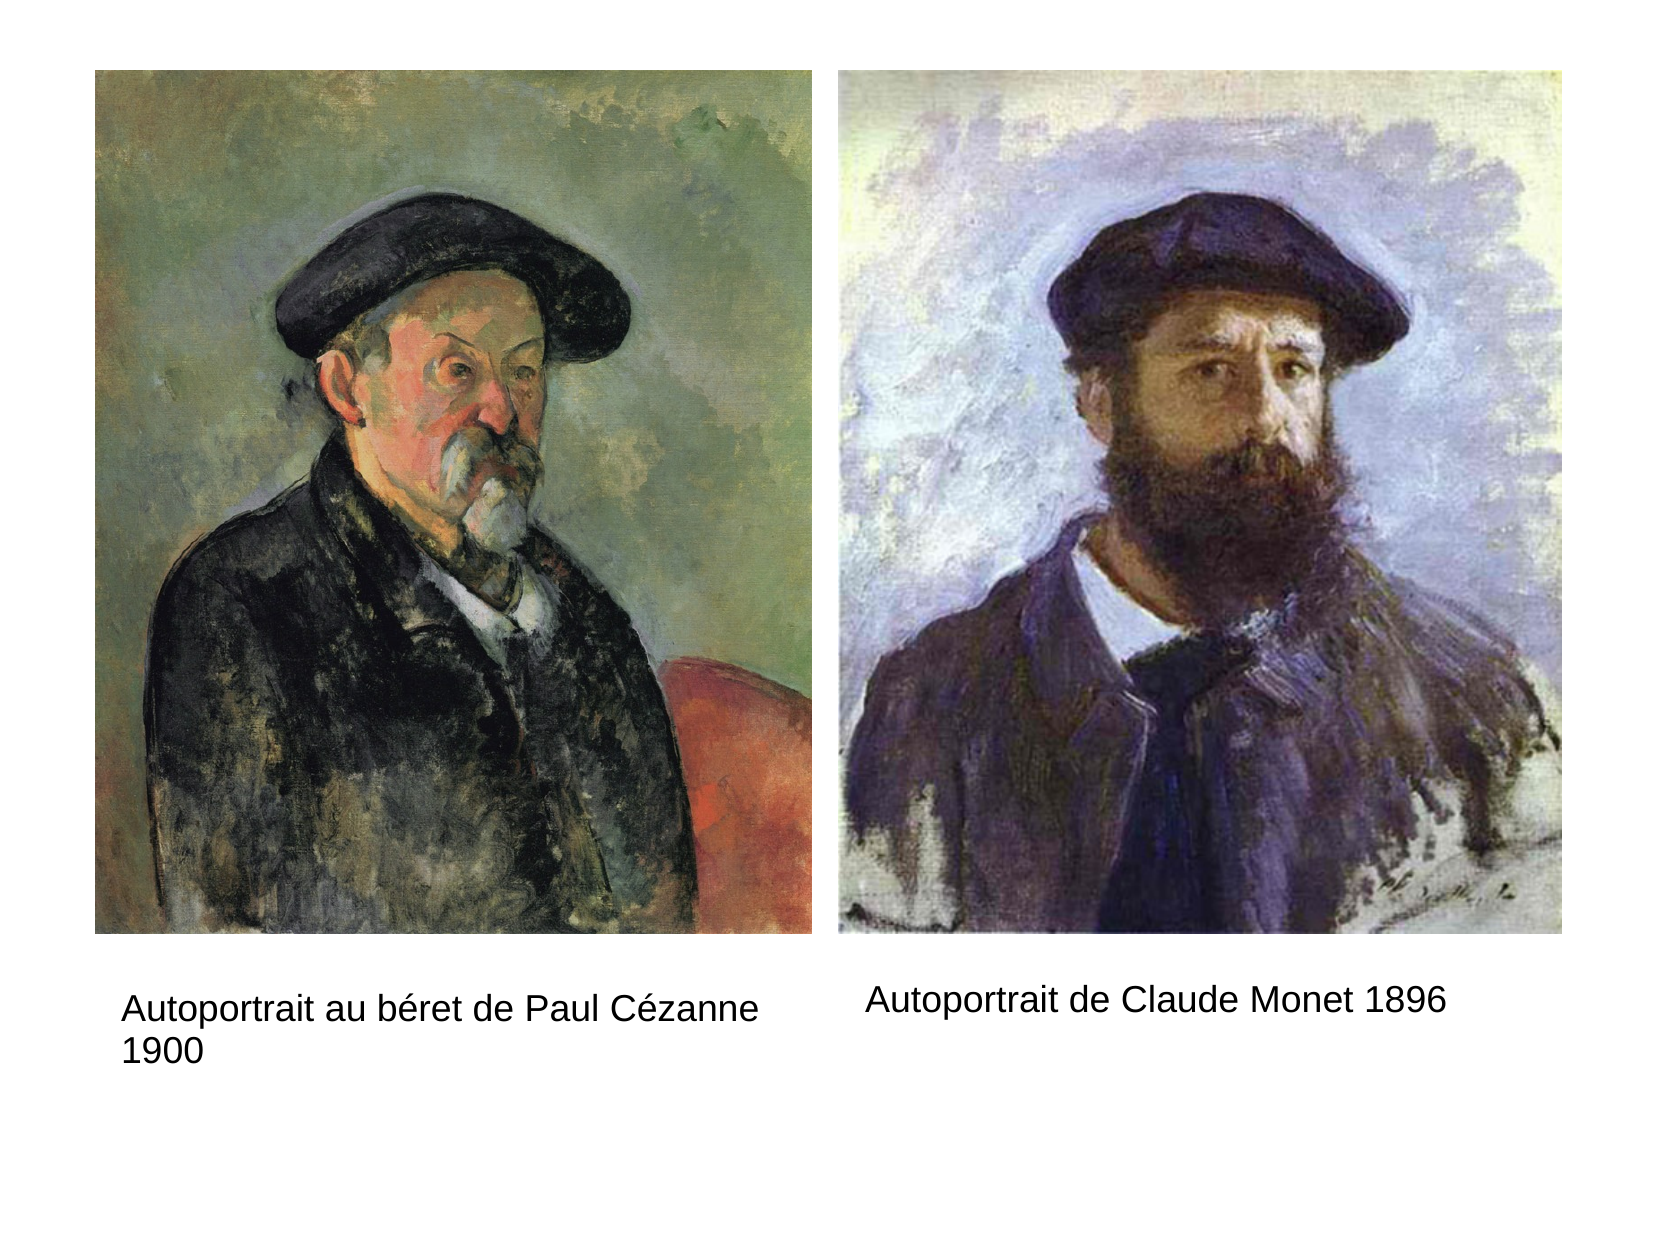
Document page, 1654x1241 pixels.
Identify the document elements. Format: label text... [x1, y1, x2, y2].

text_box Autoportrait de Claude Monet 1896 [850, 970, 1501, 1028]
picture [838, 70, 1562, 934]
picture [95, 70, 812, 934]
text_box Autoportrait au béret de Paul Cézanne 1900 [106, 980, 804, 1080]
